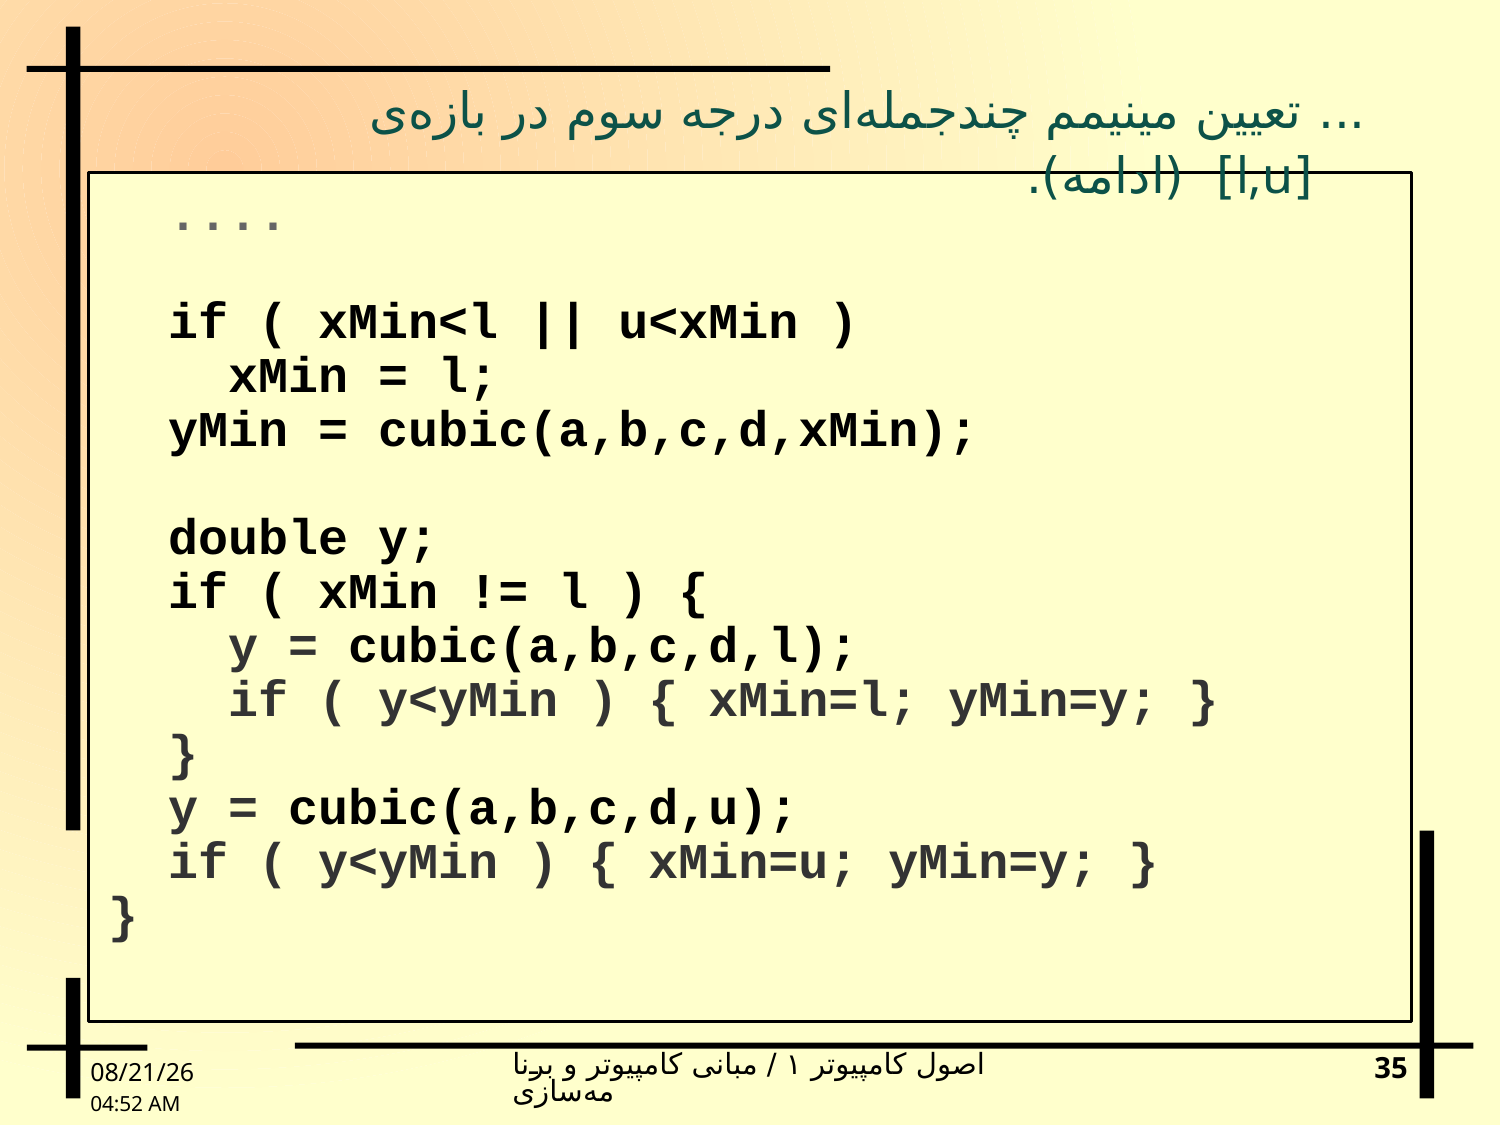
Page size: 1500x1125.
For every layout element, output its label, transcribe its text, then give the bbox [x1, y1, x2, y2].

list .... if ( xMin<l || u<xMin ) xMin = l; yMin = cubic(a,b,c,d,xMin); double y; if ( xMin != l ) { y = cubic(a,b,c,d,l); if ( y<yMin ) { xMin=l; yMin=y; } } y = cubic(a,b,c,d,u); if ( y<yMin ) { xMin=u; yMin=y; } } [88, 172, 1412, 1022]
list ... تعیین مینیمم چندجمله‌ای درجه سوم در بازه‌ی [l,u] (ادامه). [291, 80, 1386, 162]
